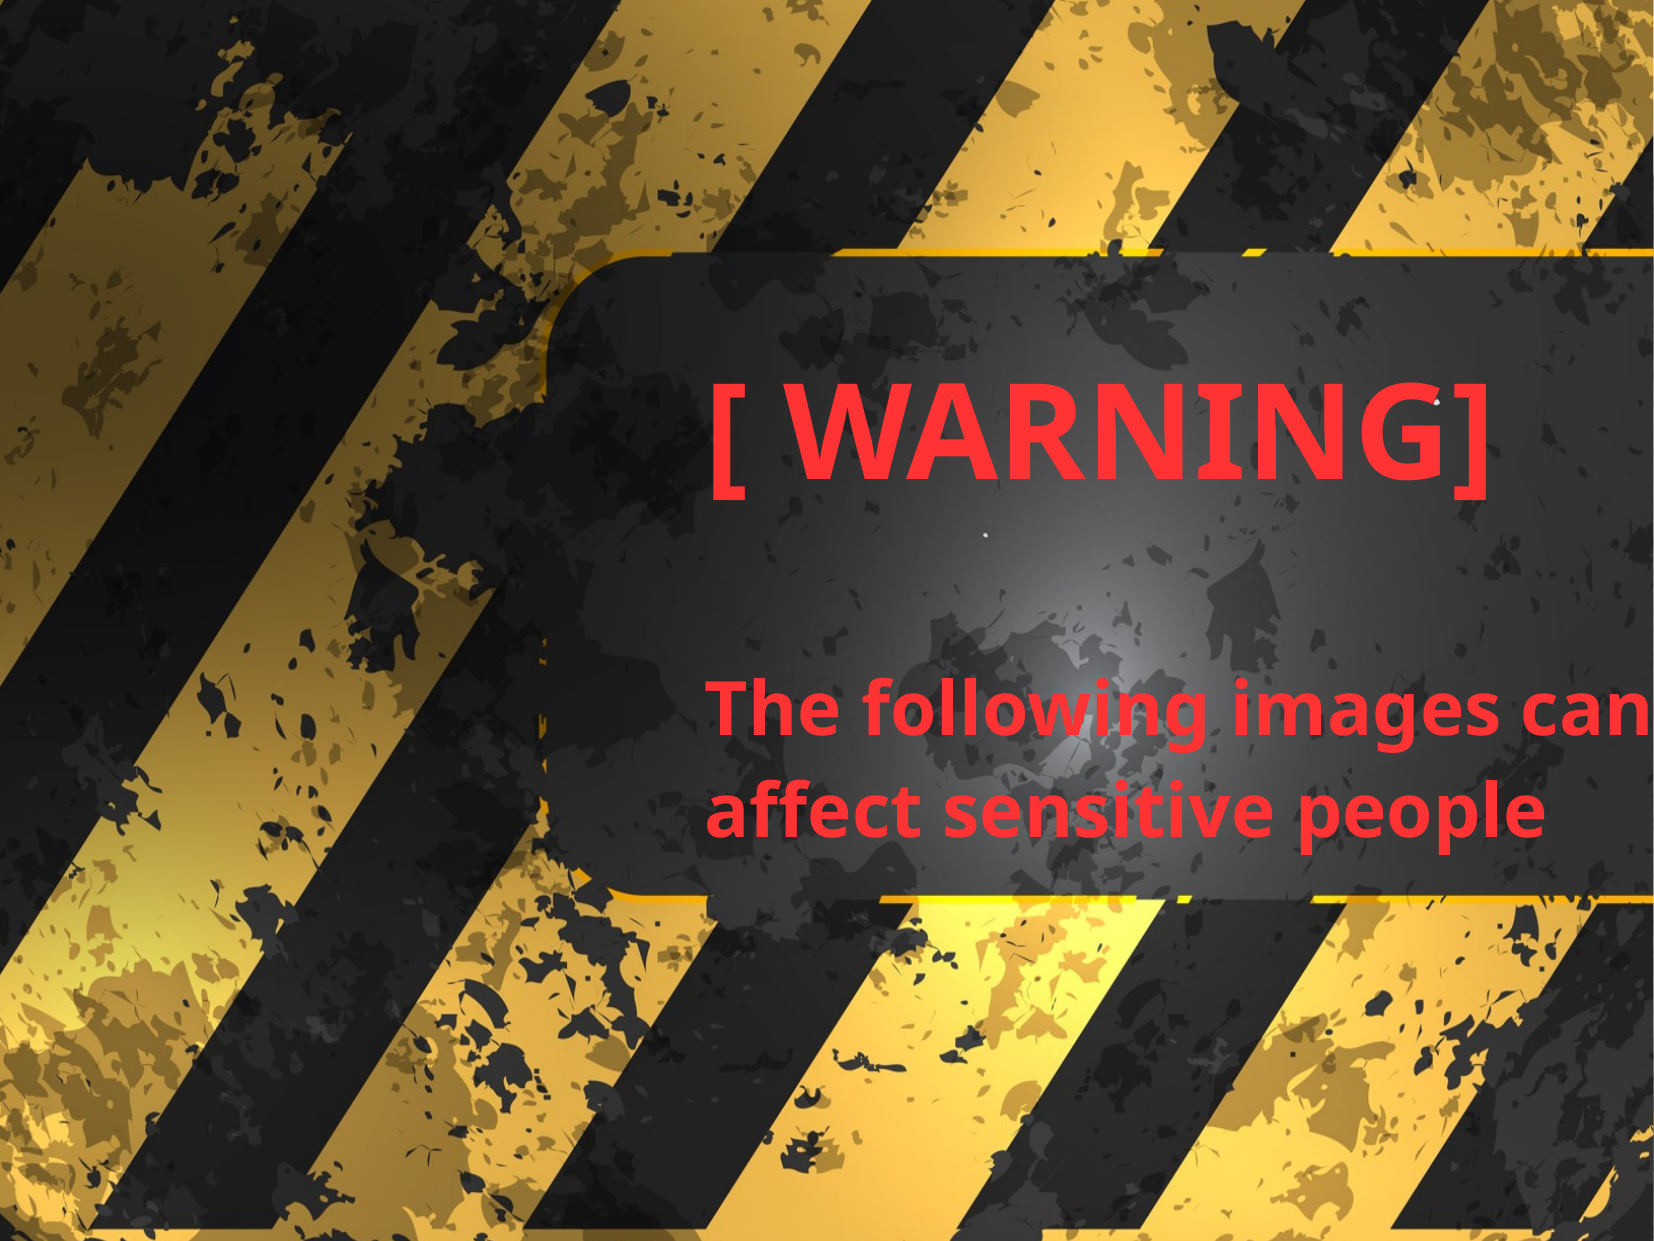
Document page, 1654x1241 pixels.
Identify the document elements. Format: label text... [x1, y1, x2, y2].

text_box [ WARNING] The following images can affect sensitive people [690, 330, 1654, 879]
picture [0, 0, 1654, 1241]
